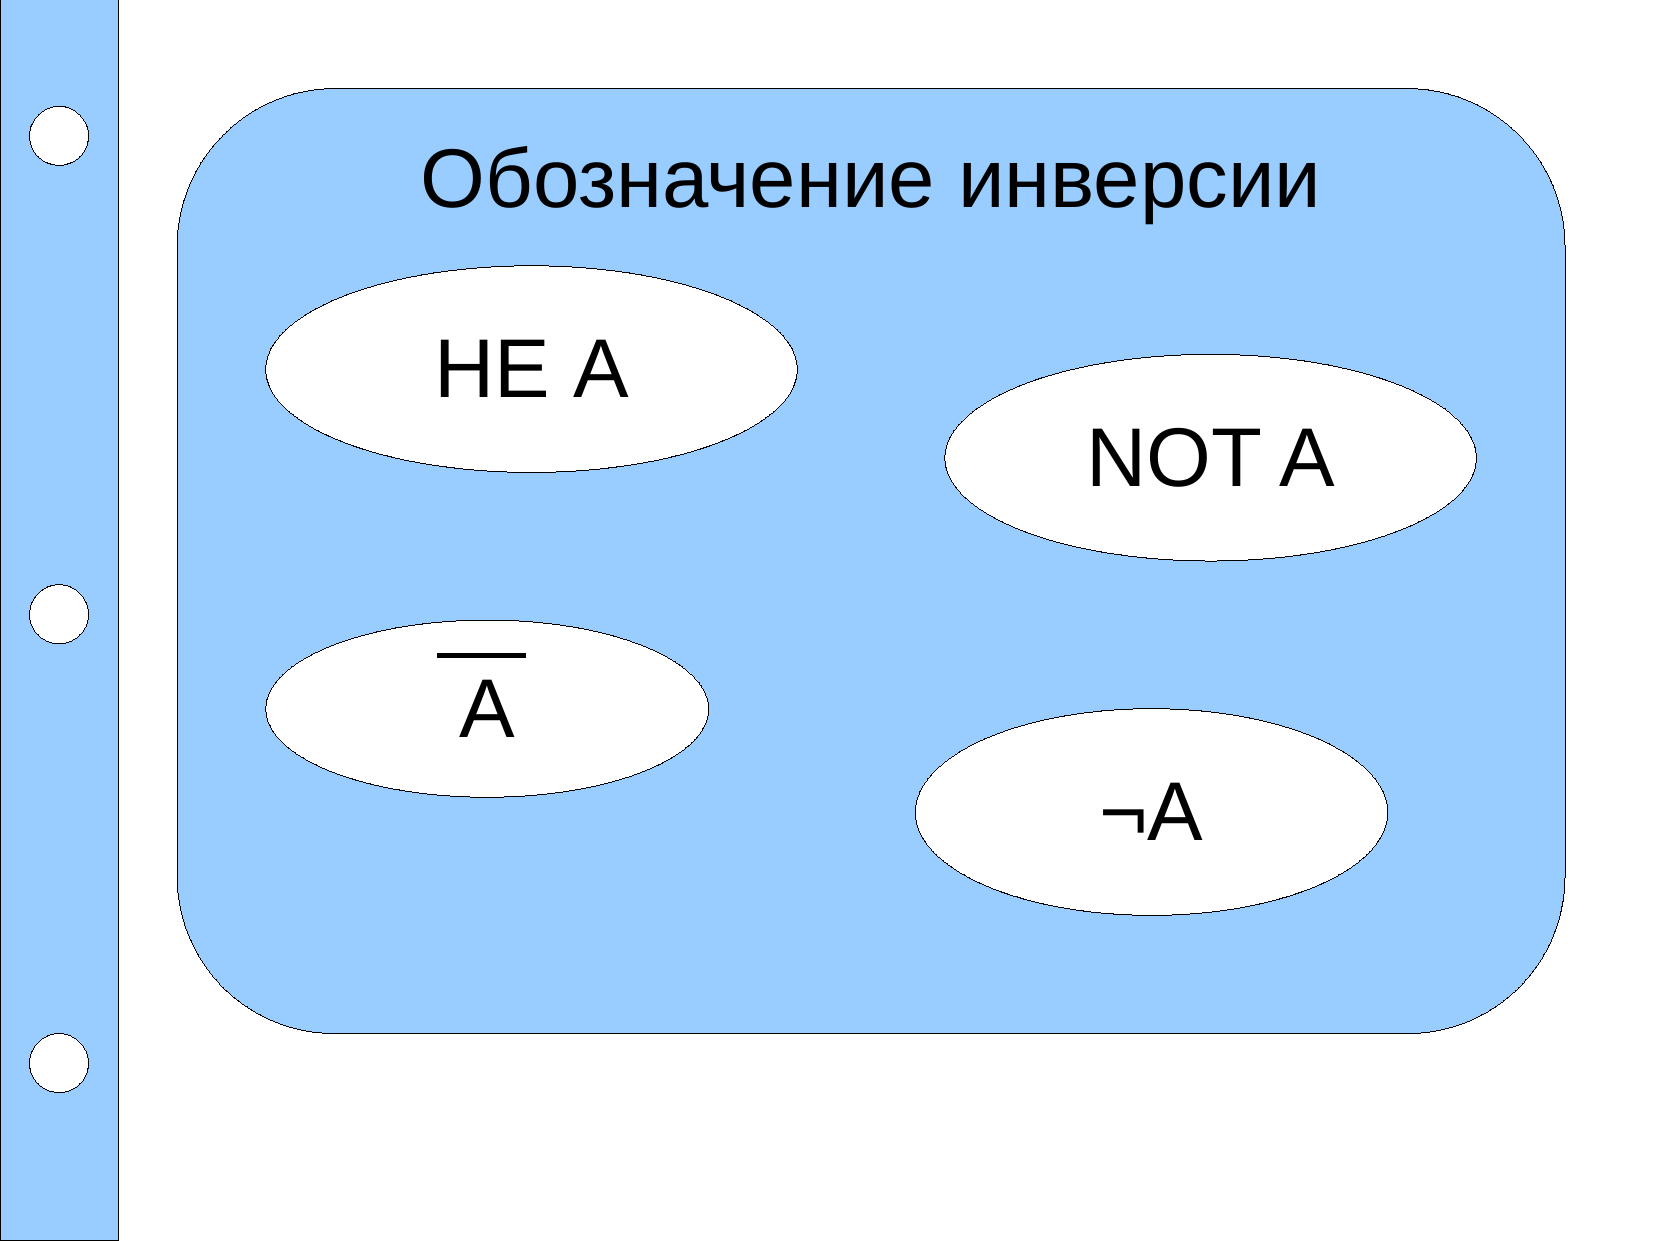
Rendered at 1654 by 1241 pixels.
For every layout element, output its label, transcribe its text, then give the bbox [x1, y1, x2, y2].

text_box NOT A [944, 354, 1477, 562]
text_box [177, 59, 975, 131]
text_box А [265, 620, 709, 798]
text_box [0, 0, 119, 1241]
text_box НЕ А [265, 265, 798, 473]
text_box Обозначение инверсии [177, 88, 1566, 1034]
text_box ¬A [915, 708, 1388, 916]
